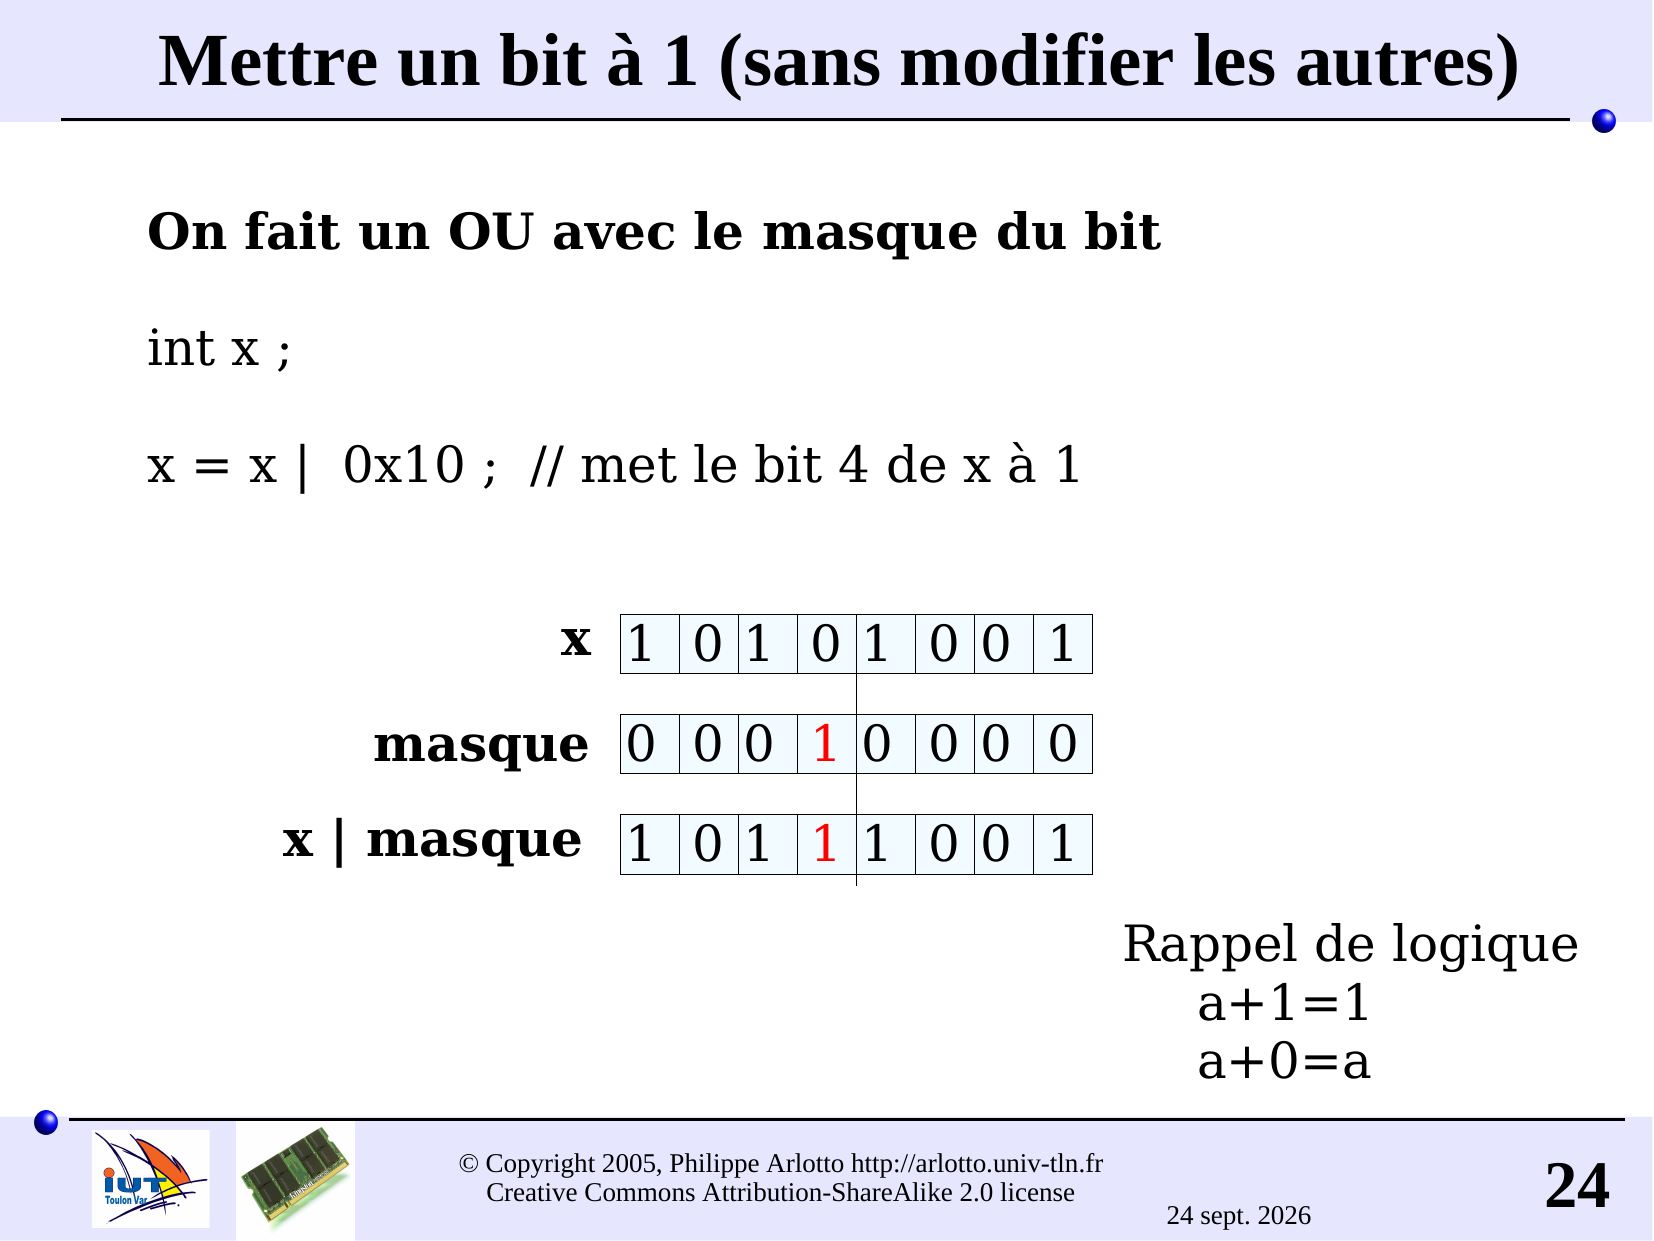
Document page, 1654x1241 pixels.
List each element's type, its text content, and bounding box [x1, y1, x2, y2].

text_box 1 [856, 814, 915, 875]
text_box 1 [1033, 814, 1093, 875]
text_box 0 [797, 614, 856, 674]
text_box 0 [974, 714, 1033, 774]
text_box 0 [856, 714, 915, 774]
text_box 1 [797, 814, 856, 875]
text_box x | masque [283, 809, 601, 868]
text_box 0 [974, 814, 1033, 875]
text_box 0 [620, 714, 679, 774]
text_box 0 [915, 714, 974, 774]
text_box 0 [1033, 714, 1093, 774]
text_box 1 [738, 814, 797, 875]
text_box 1 [620, 814, 679, 875]
text_box On fait un OU avec le masque du bit int x ; x = x | 0x10 ; // met le bit 4 de x à 1 [147, 202, 1179, 494]
title Mettre un bit à 1 (sans modifier les autres) [95, 11, 1585, 110]
text_box 1 [797, 714, 856, 774]
text_box Rappel de logique a+1=1 a+0=a [1122, 915, 1581, 1091]
text_box 0 [679, 814, 738, 875]
text_box 0 [679, 614, 738, 674]
text_box 1 [856, 614, 915, 674]
text_box 0 [738, 714, 797, 774]
picture [236, 1121, 355, 1241]
text_box 0 [915, 614, 974, 674]
text_box masque [373, 714, 591, 774]
text_box 1 [738, 614, 797, 674]
text_box 0 [679, 714, 738, 774]
text_box x [561, 608, 591, 668]
text_box 1 [620, 614, 679, 674]
text_box 0 [915, 814, 974, 875]
text_box 0 [974, 614, 1033, 674]
text_box 1 [1033, 614, 1093, 674]
